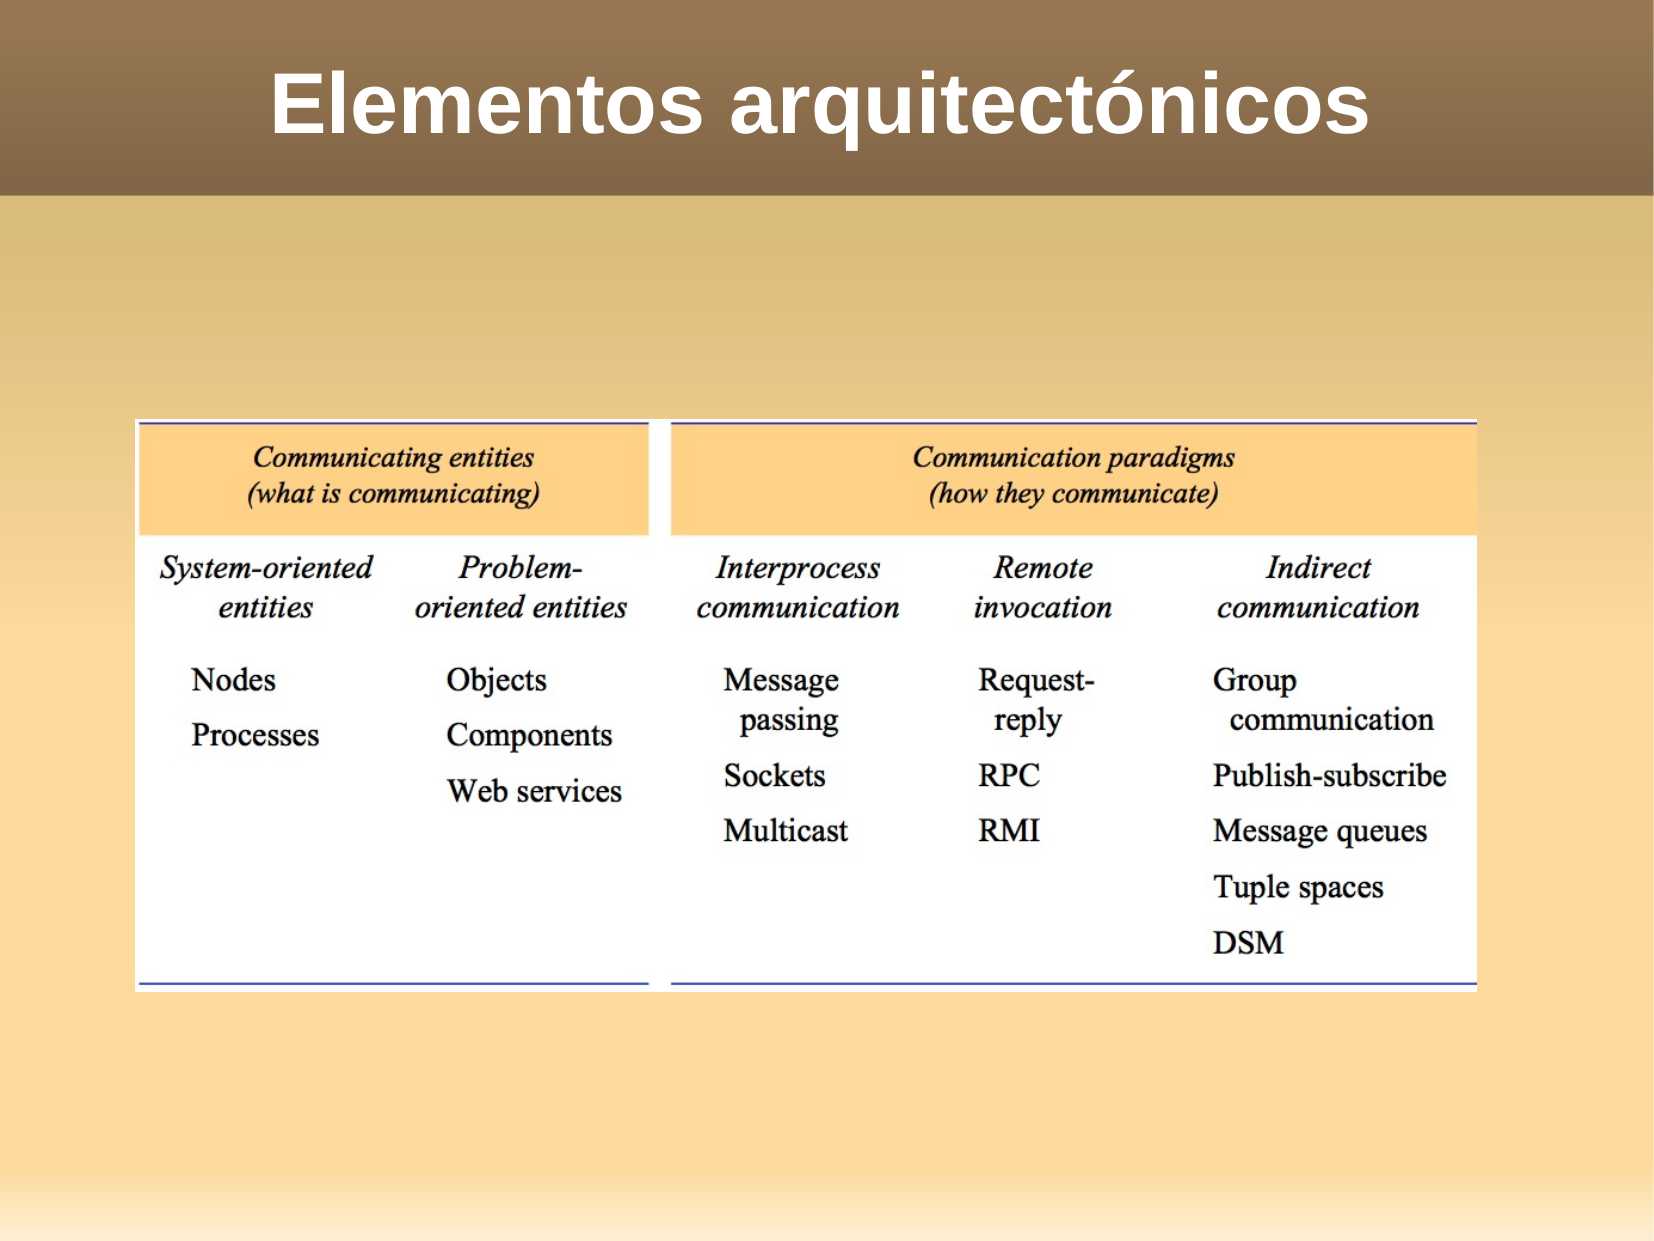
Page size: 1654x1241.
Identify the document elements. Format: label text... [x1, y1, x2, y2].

picture [0, 0, 1654, 1241]
title Elementos arquitectónicos [76, 0, 1565, 208]
